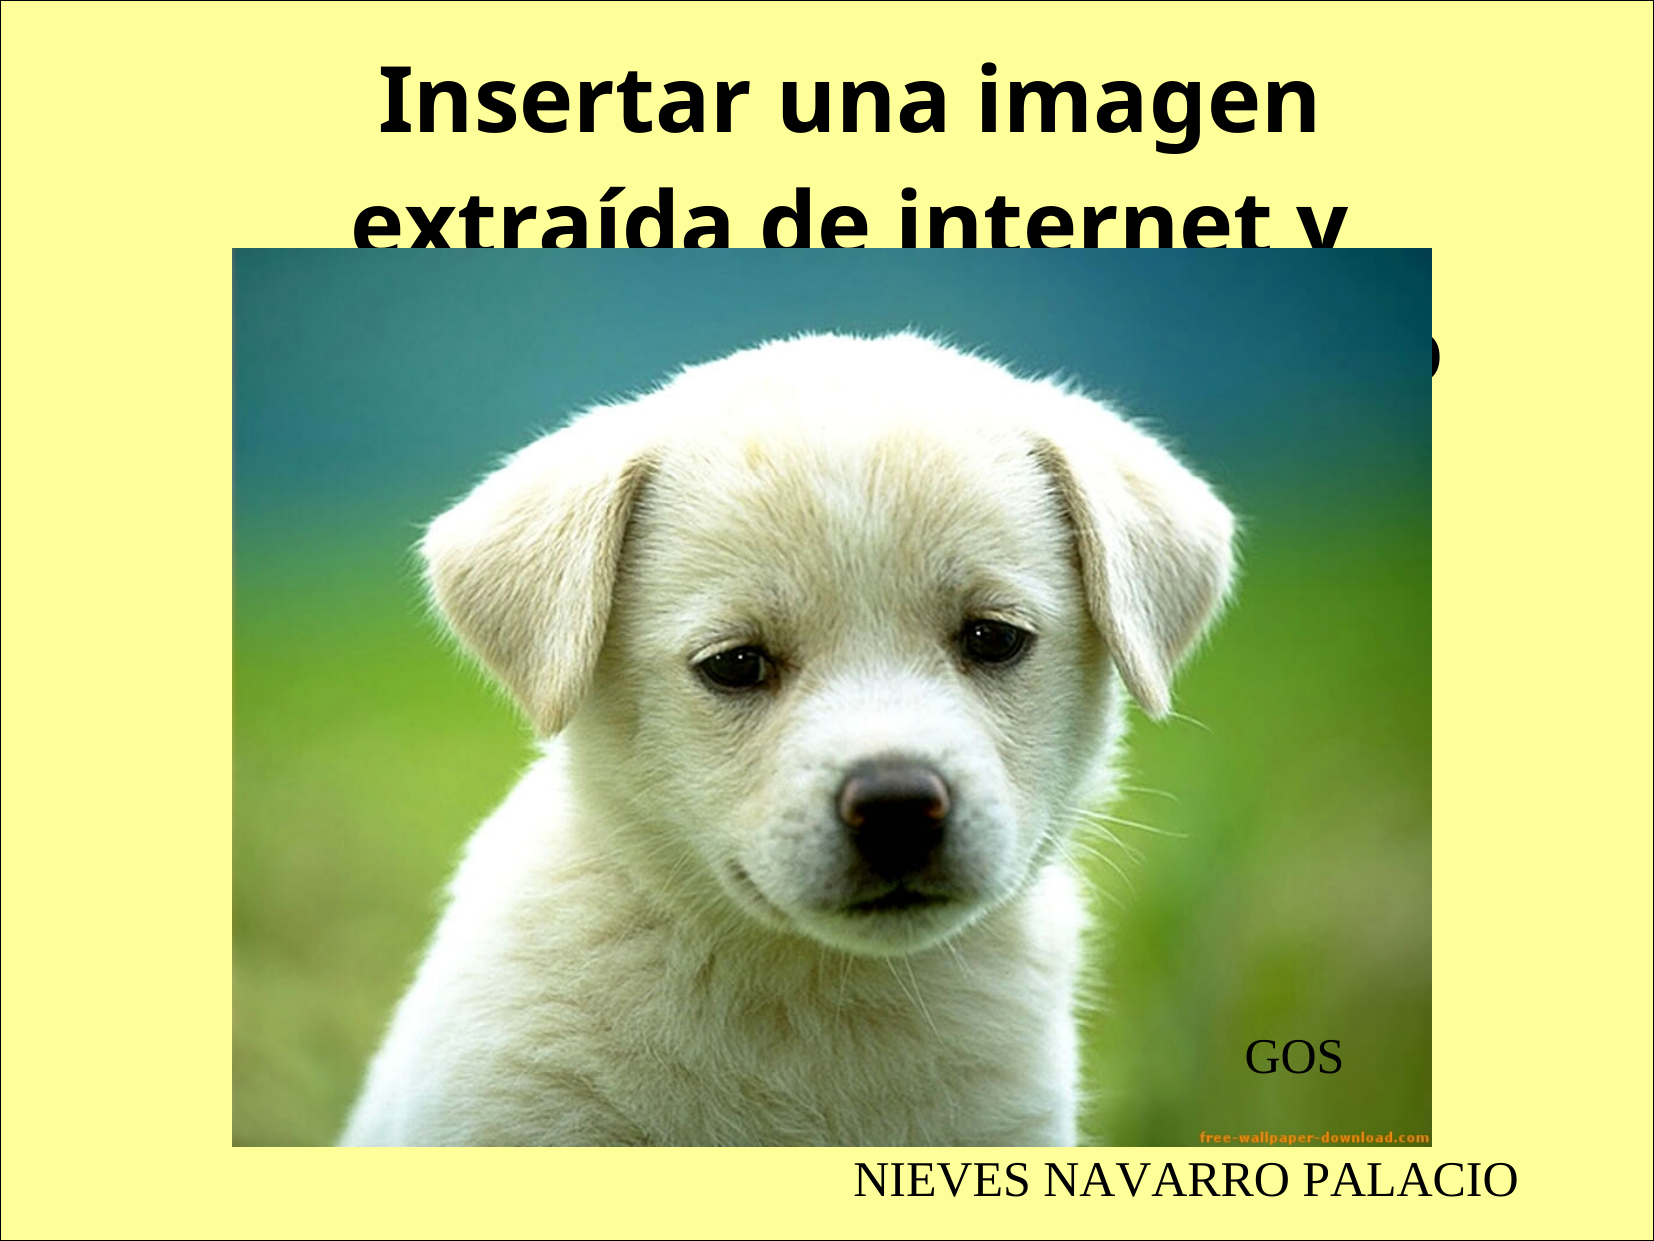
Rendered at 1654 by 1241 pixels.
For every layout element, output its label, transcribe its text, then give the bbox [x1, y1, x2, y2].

picture [232, 248, 1432, 1147]
text_box Insertar una imagen extraída de internet y añadir un cuadro de texto [220, 34, 1480, 494]
